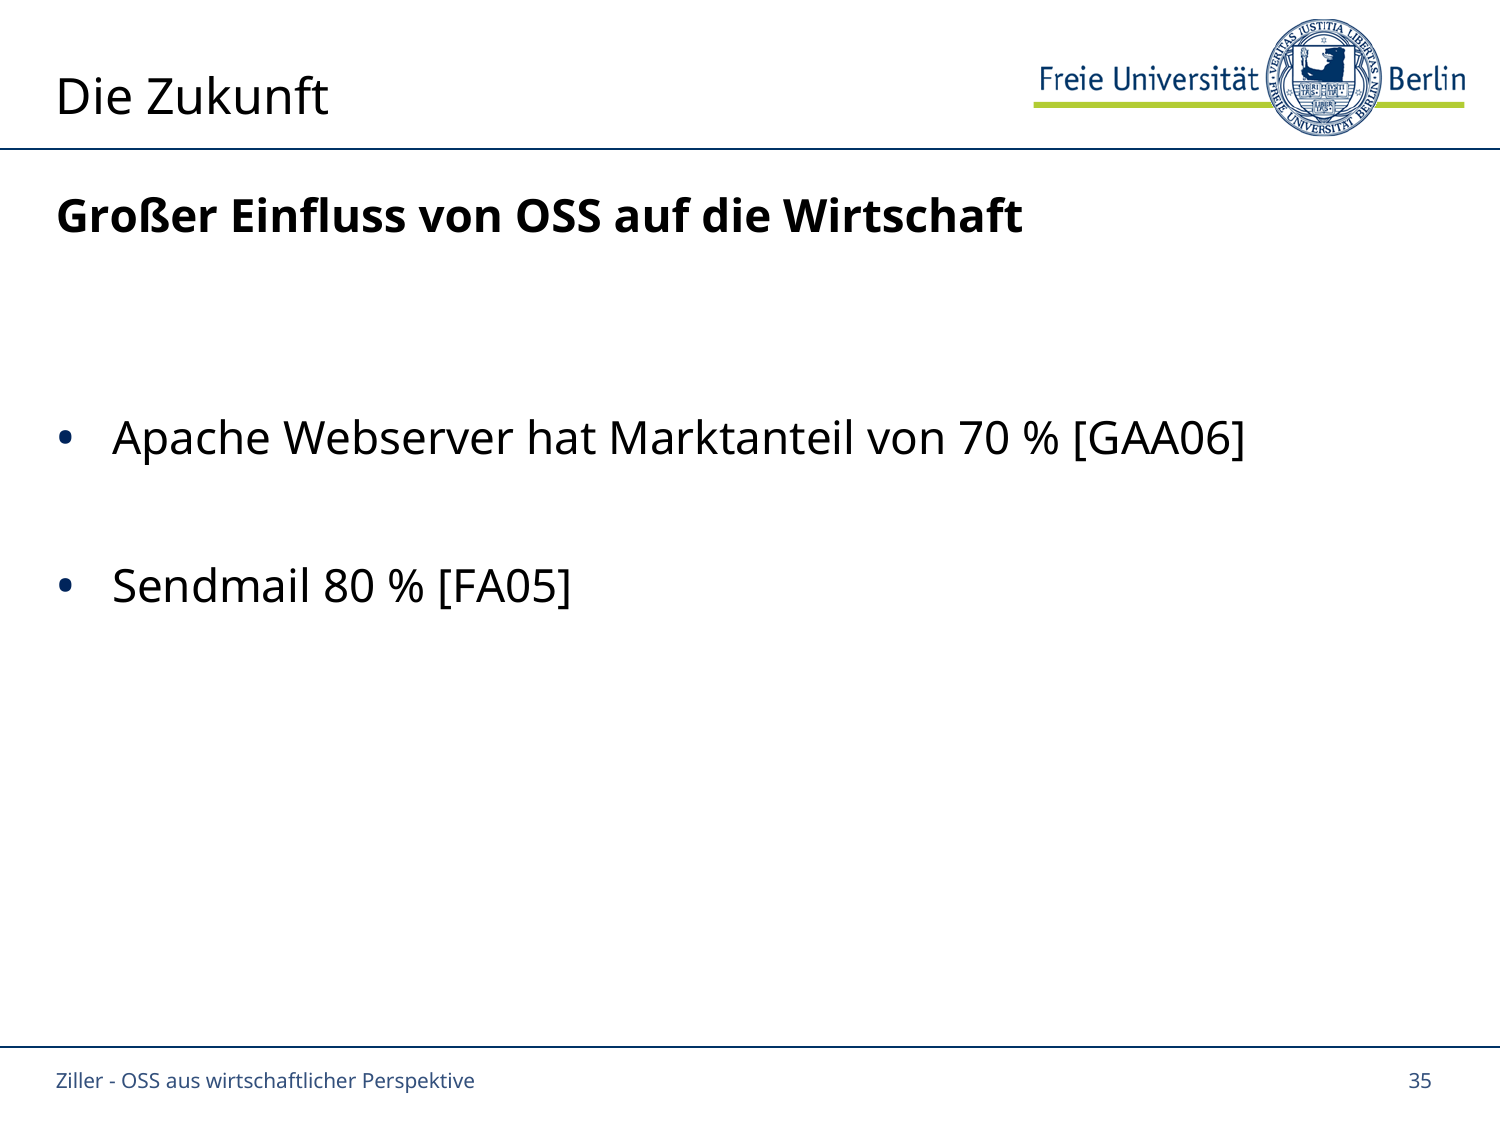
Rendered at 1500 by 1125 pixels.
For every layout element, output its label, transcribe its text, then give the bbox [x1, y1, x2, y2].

list Großer Einfluss von OSS auf die Wirtschaft Apache Webserver hat Marktanteil von 70 % [GAA06] Sendmail 80 % [FA05] [41, 175, 1447, 1039]
title Die Zukunft [41, 0, 1016, 138]
picture [1033, 19, 1470, 137]
